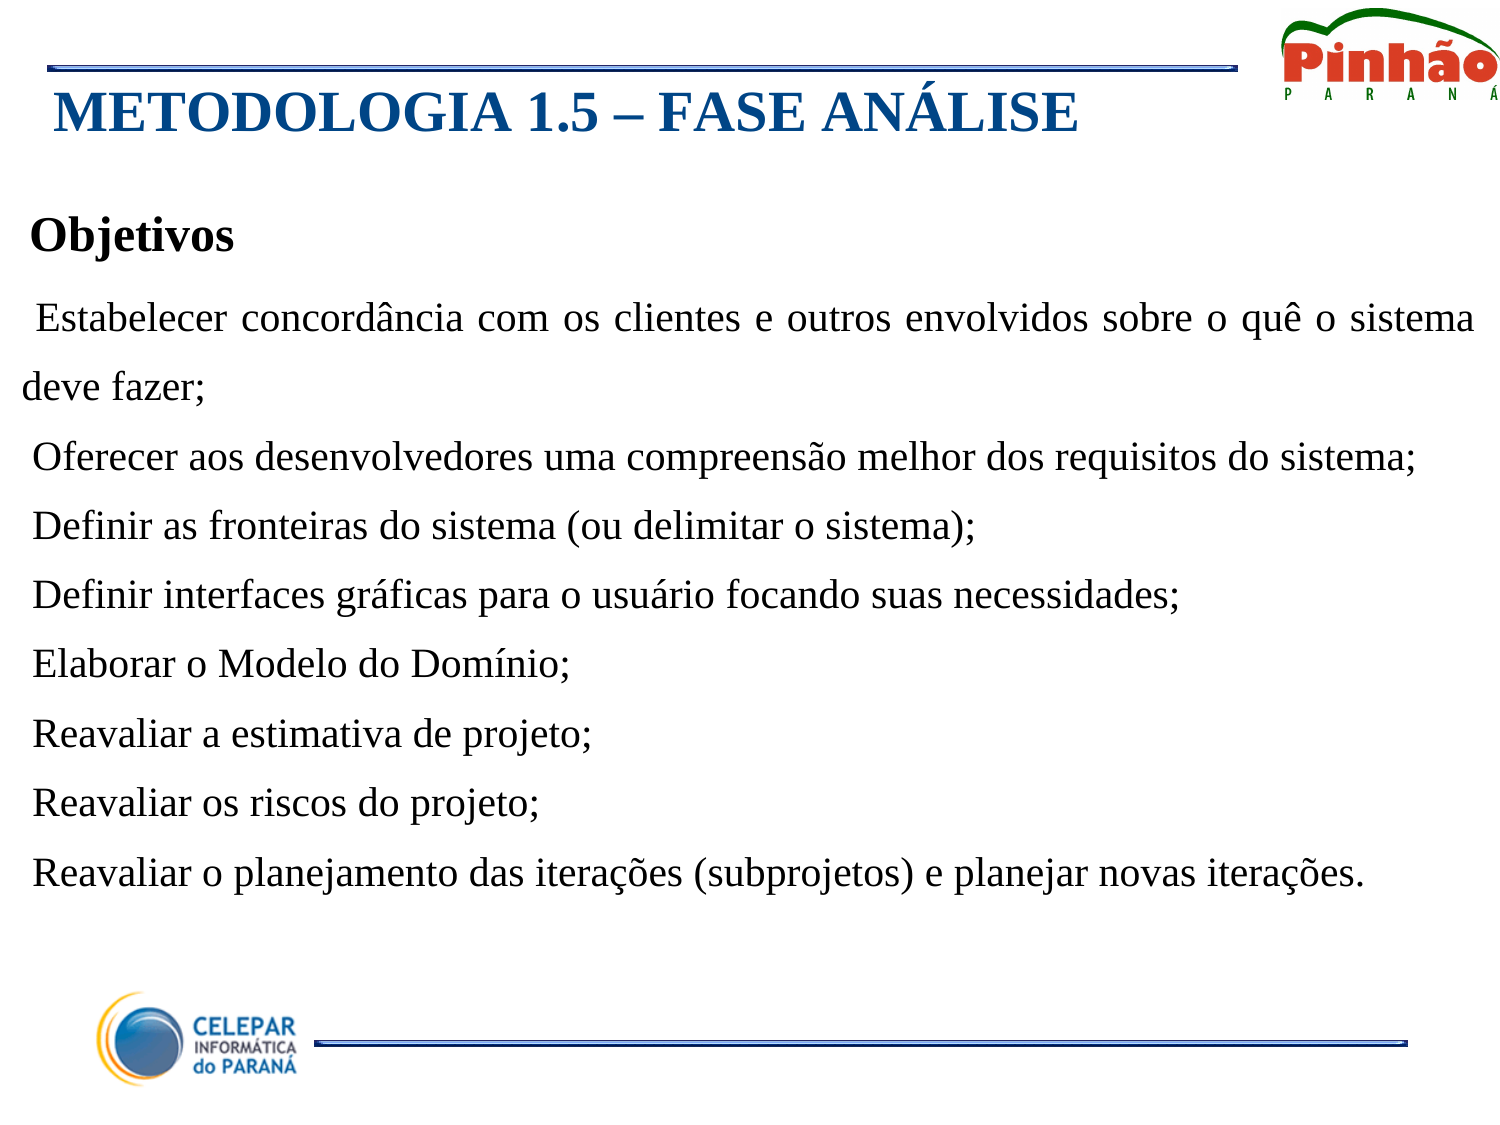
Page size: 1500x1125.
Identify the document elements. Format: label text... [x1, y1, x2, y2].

text_box [98, 237, 1420, 270]
text_box Objetivos [29, 179, 798, 245]
picture [1281, 8, 1500, 100]
text_box METODOLOGIA 1.5 – FASE ANÁLISE [53, 79, 1081, 156]
text_box [98, 245, 102, 259]
text_box [98, 928, 1420, 1125]
text_box Estabelecer concordância com os clientes e outros envolvidos sobre o quê o sistema deve fazer; Oferecer aos desenvolvedores uma compreensão melhor dos requisitos do sistema; Definir as fronteiras do sistema (ou delimitar o sistema); Definir interfaces gráficas para o usuário focando suas necessidades; Elaborar o Modelo do Domínio; Reavaliar a estimativa de projeto; Reavaliar os riscos do projeto; Reavaliar o planejamento das iterações (subprojetos) e planejar novas iterações. [21, 270, 1477, 928]
